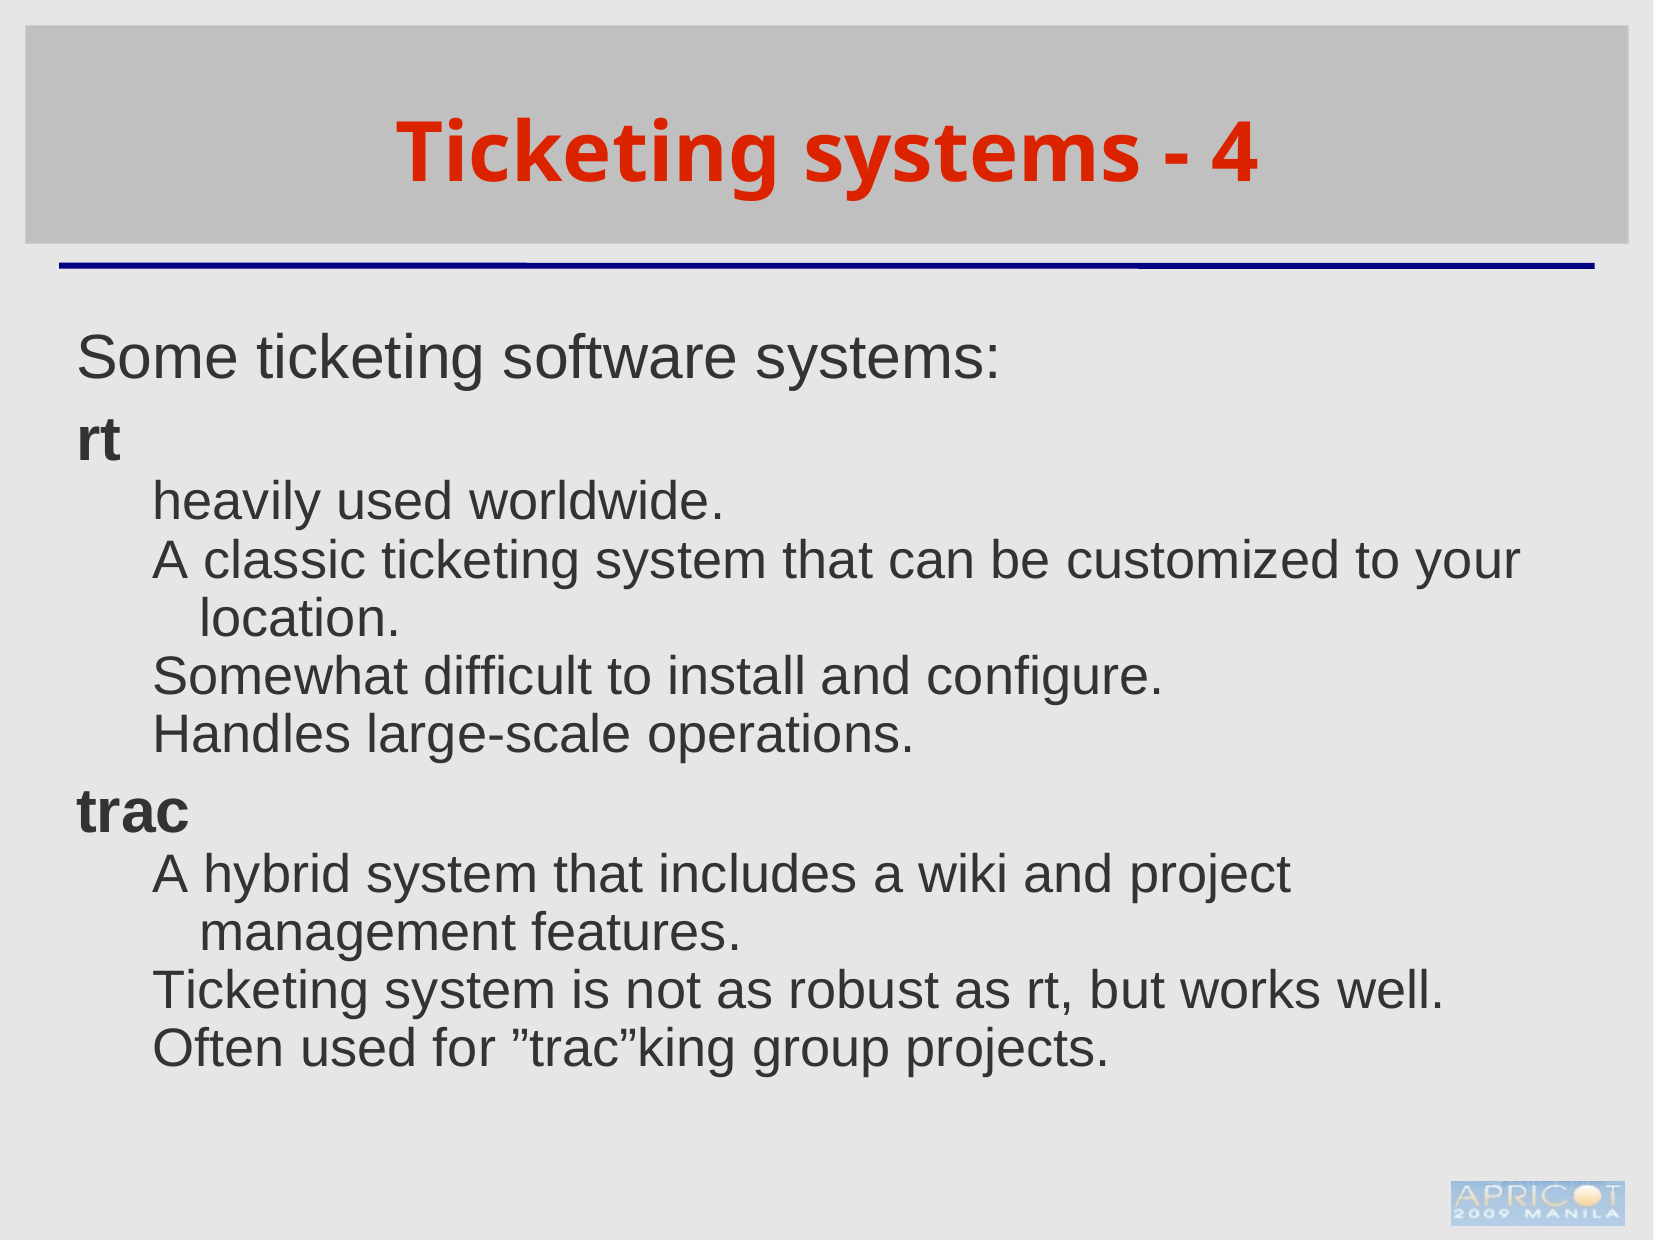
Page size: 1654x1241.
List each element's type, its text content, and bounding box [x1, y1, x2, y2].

list Some ticketing software systems: rt heavily used worldwide. A classic ticketing system that can be customized to your location. Somewhat difficult to install and configure. Handles large-scale operations. trac A hybrid system that includes a wiki and project management features. Ticketing system is not as robust as rt, but works well. Often used for ”trac”king group projects. [59, 324, 1595, 1135]
title Ticketing systems - 4 [121, 46, 1534, 254]
picture [1451, 1181, 1625, 1226]
